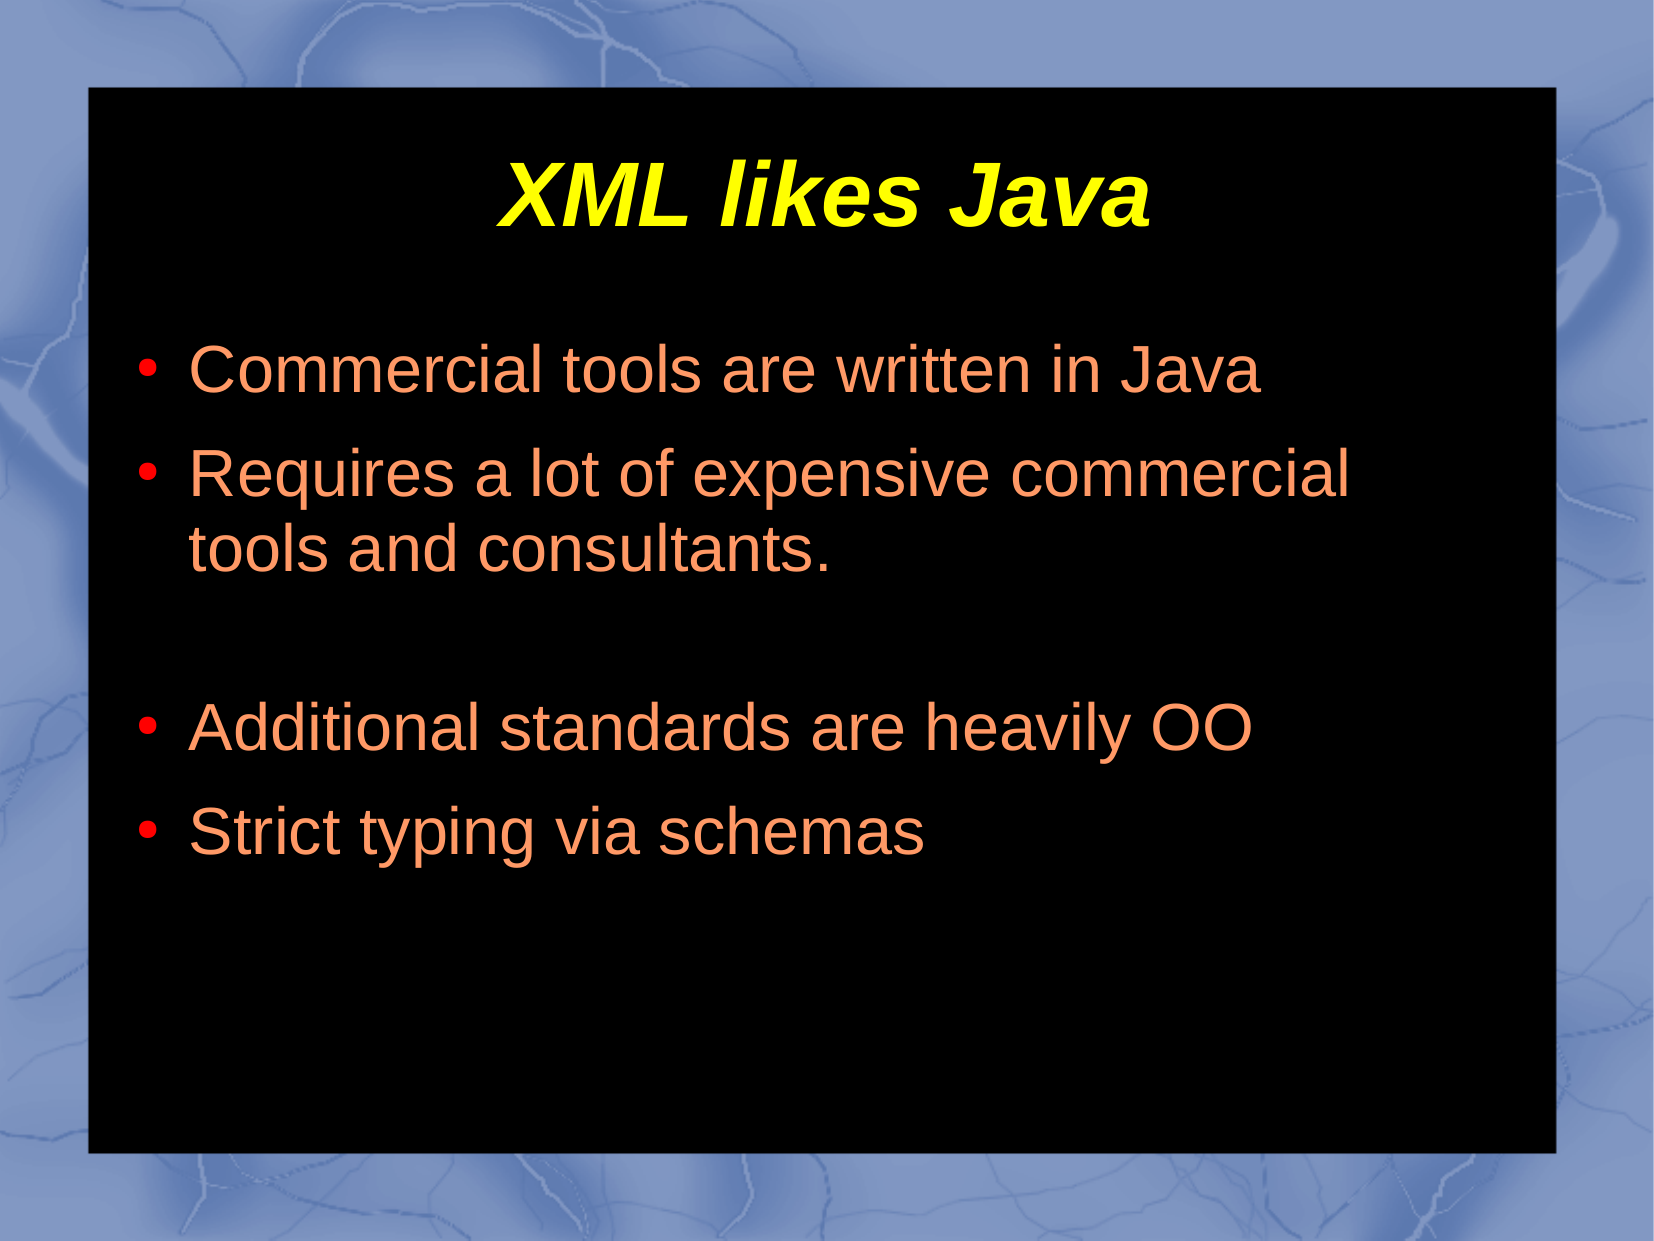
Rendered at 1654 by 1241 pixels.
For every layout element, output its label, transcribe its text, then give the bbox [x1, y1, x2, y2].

picture [0, 0, 1654, 1241]
list Commercial tools are written in Java Requires a lot of expensive commercial tools and consultants. Additional standards are heavily OO Strict typing via schemas [118, 331, 1405, 1136]
title XML likes Java [118, 98, 1536, 291]
